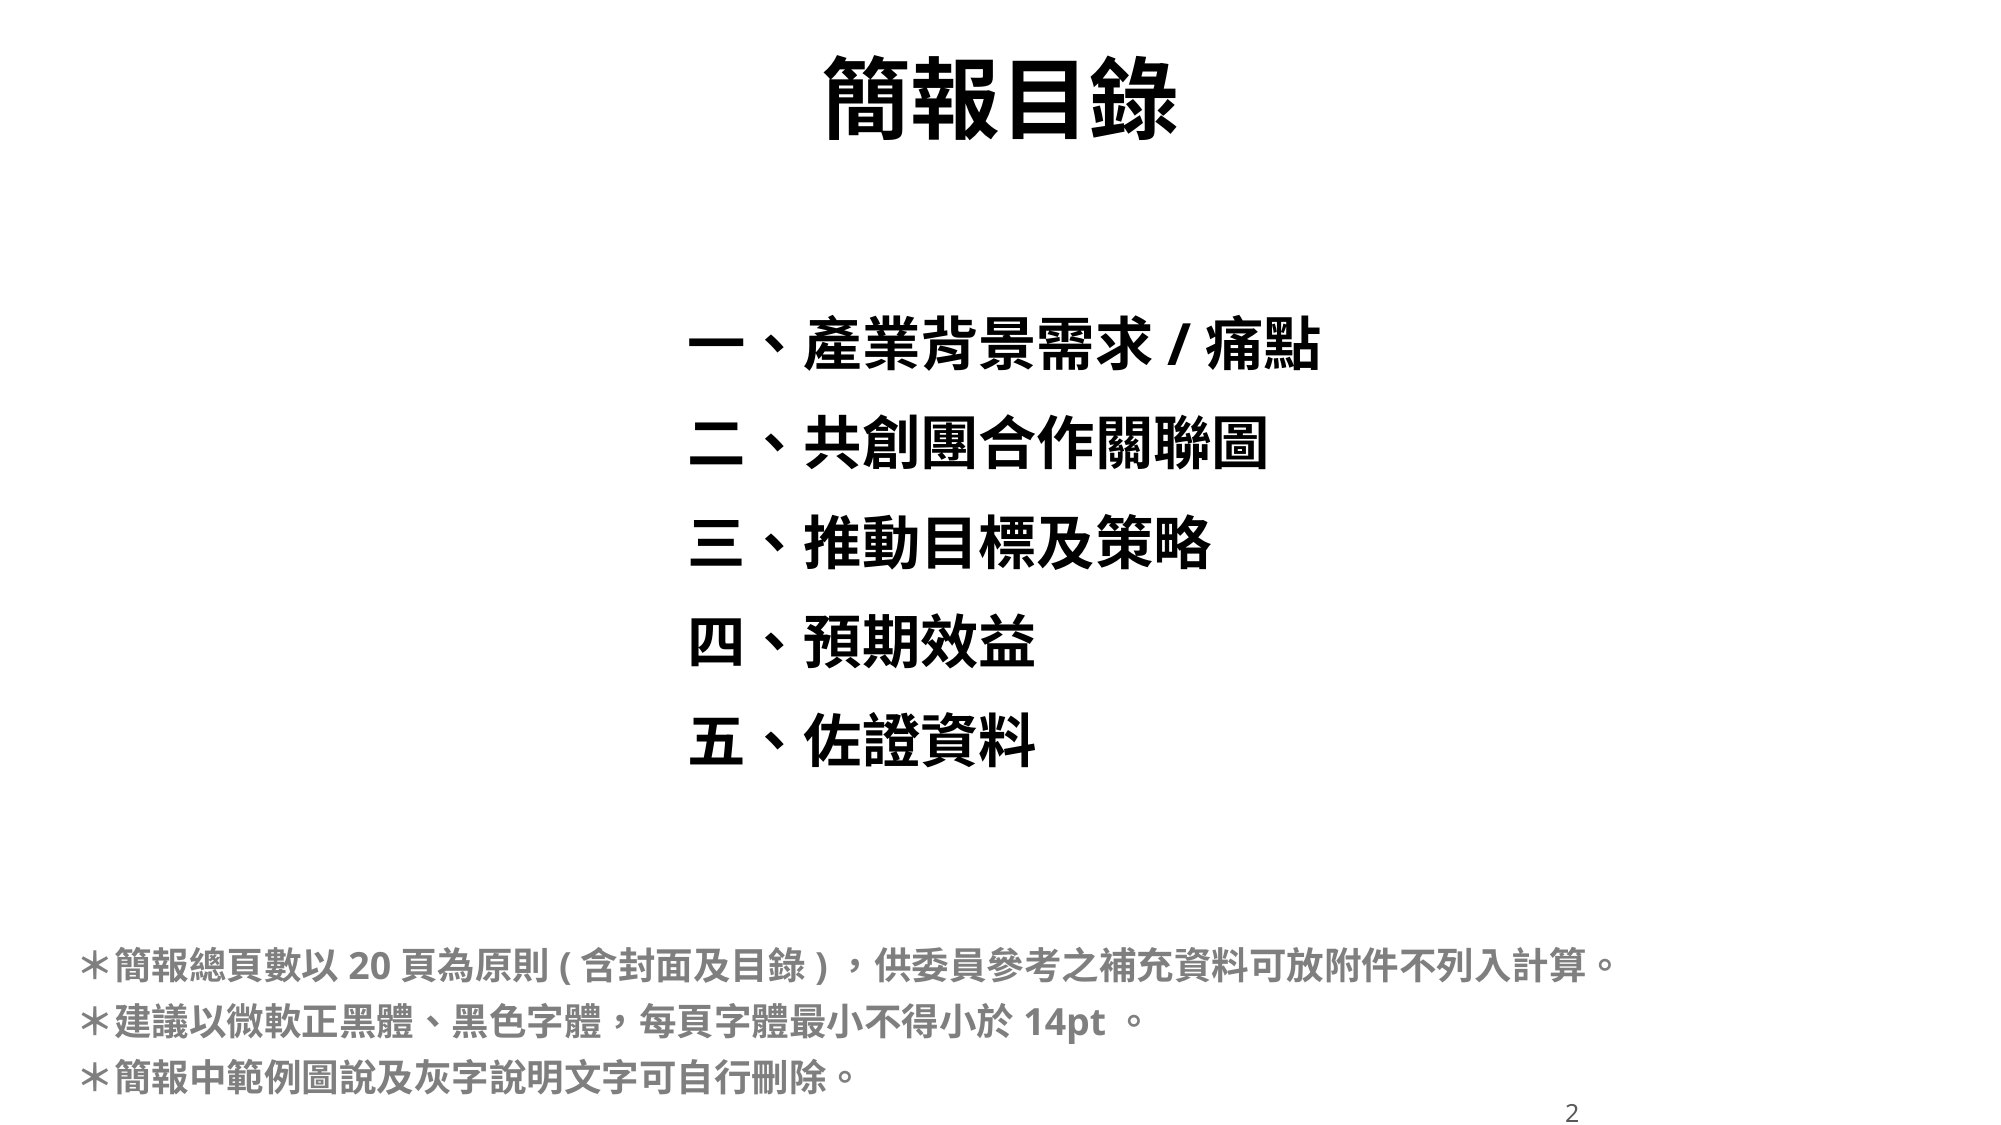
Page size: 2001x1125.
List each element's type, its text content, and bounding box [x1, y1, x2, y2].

text_box 一、產業背景需求/痛點 二、共創團合作關聯圖 三、推動目標及策略 四、預期效益 五、佐證資料 [654, 299, 1411, 801]
text_box [1550, 1089, 2000, 1125]
text_box ＊簡報總頁數以20頁為原則(含封面及目錄)，供委員參考之補充資料可放附件不列入計算。 ＊建議以微軟正黑體、黑色字體，每頁字體最小不得小於14pt。 ＊簡報中範例圖說及灰字說明文字可自行刪除。 [62, 935, 1900, 1106]
text_box 簡報目錄 [99, 56, 1900, 166]
